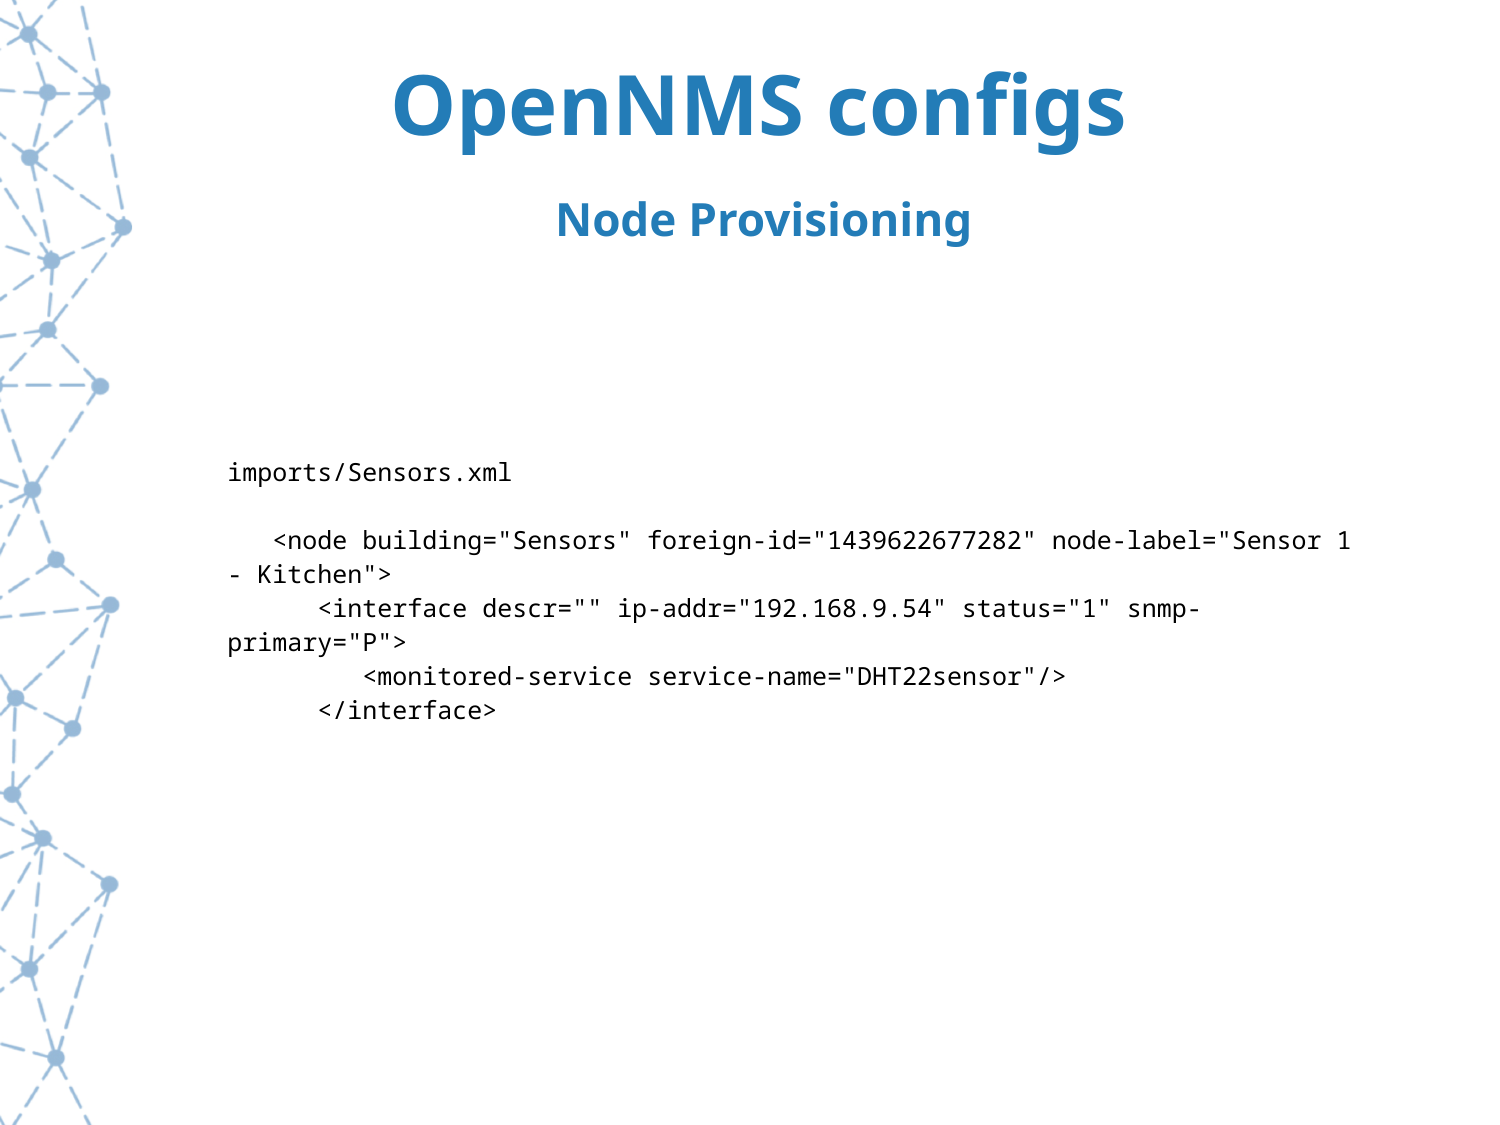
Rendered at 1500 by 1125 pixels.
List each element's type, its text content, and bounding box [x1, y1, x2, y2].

picture [0, 0, 133, 1125]
title Node Provisioning [540, 182, 1036, 271]
title OpenNMS configs [375, 45, 1216, 163]
text_box imports/Sensors.xml <node building="Sensors" foreign-id="1439622677282" node-label="Sensor 1 - Kitchen"> <interface descr="" ip-addr="192.168.9.54" status="1" snmp-primary="P"> <monitored-service service-name="DHT22sensor"/> </interface> [212, 447, 1383, 696]
